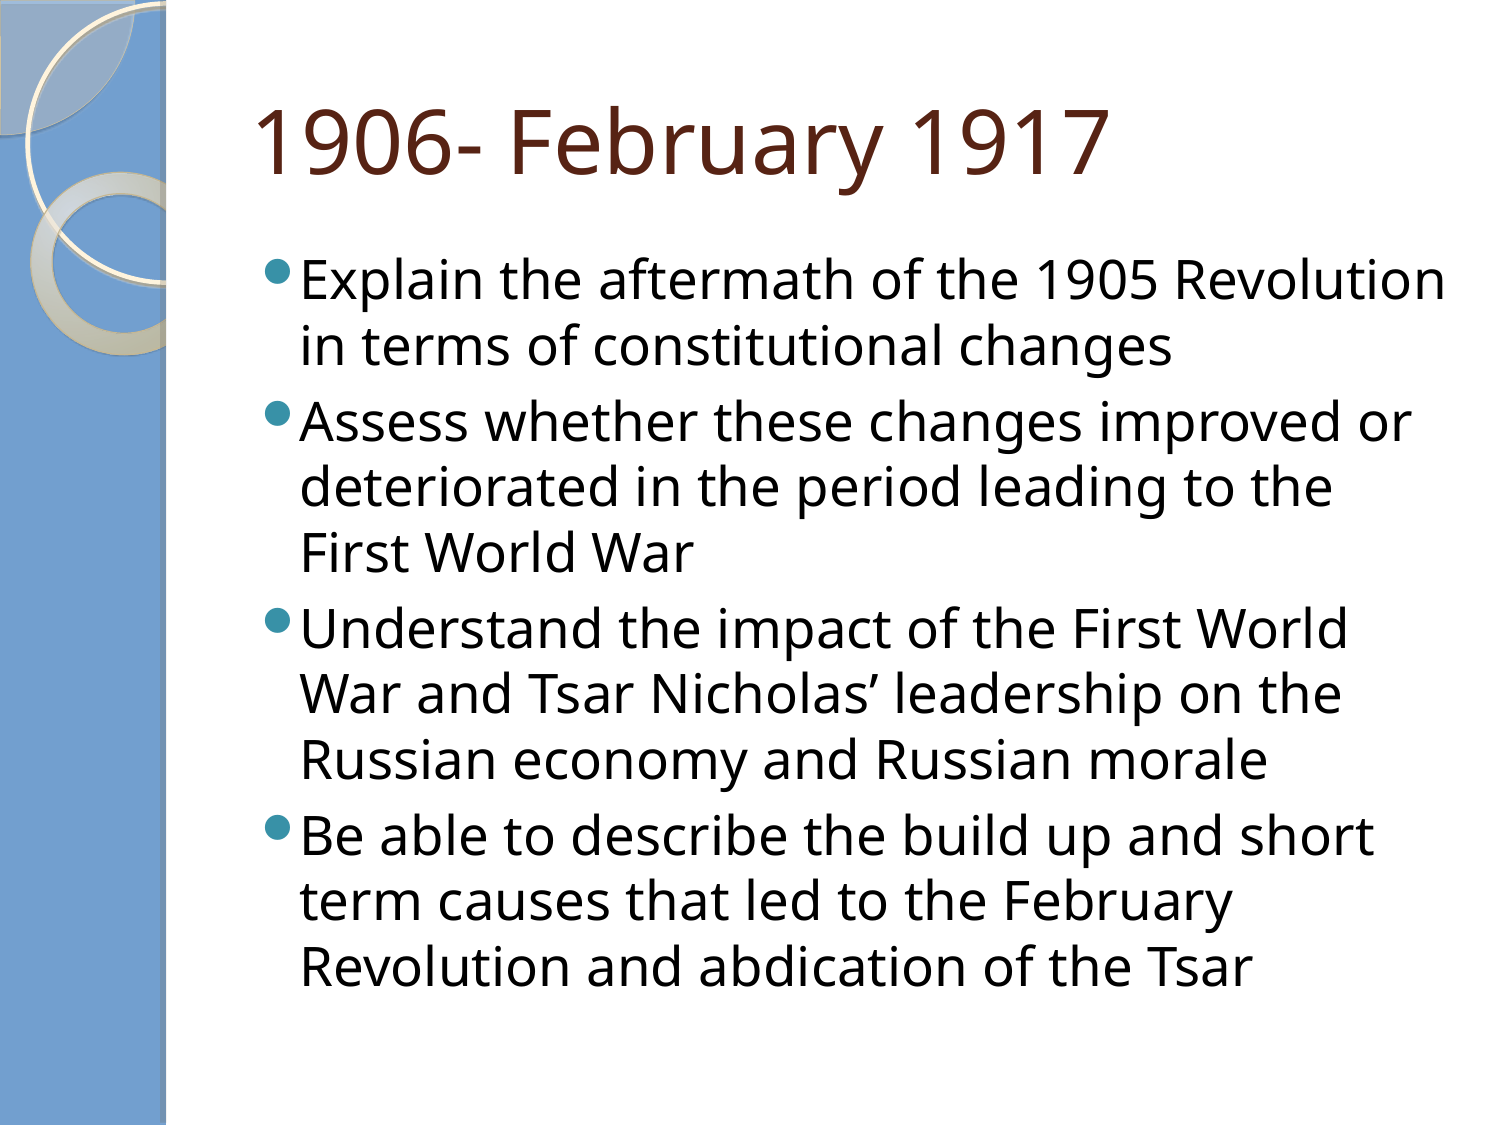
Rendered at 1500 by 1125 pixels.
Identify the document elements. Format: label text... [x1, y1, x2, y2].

list Explain the aftermath of the 1905 Revolution in terms of constitutional changes Assess whether these changes improved or deteriorated in the period leading to the First World War Understand the impact of the First World War and Tsar Nicholas’ leadership on the Russian economy and Russian morale Be able to describe the build up and short term causes that led to the February Revolution and abdication of the Tsar [235, 237, 1466, 1025]
title 1906- February 1917 [235, 45, 1466, 233]
